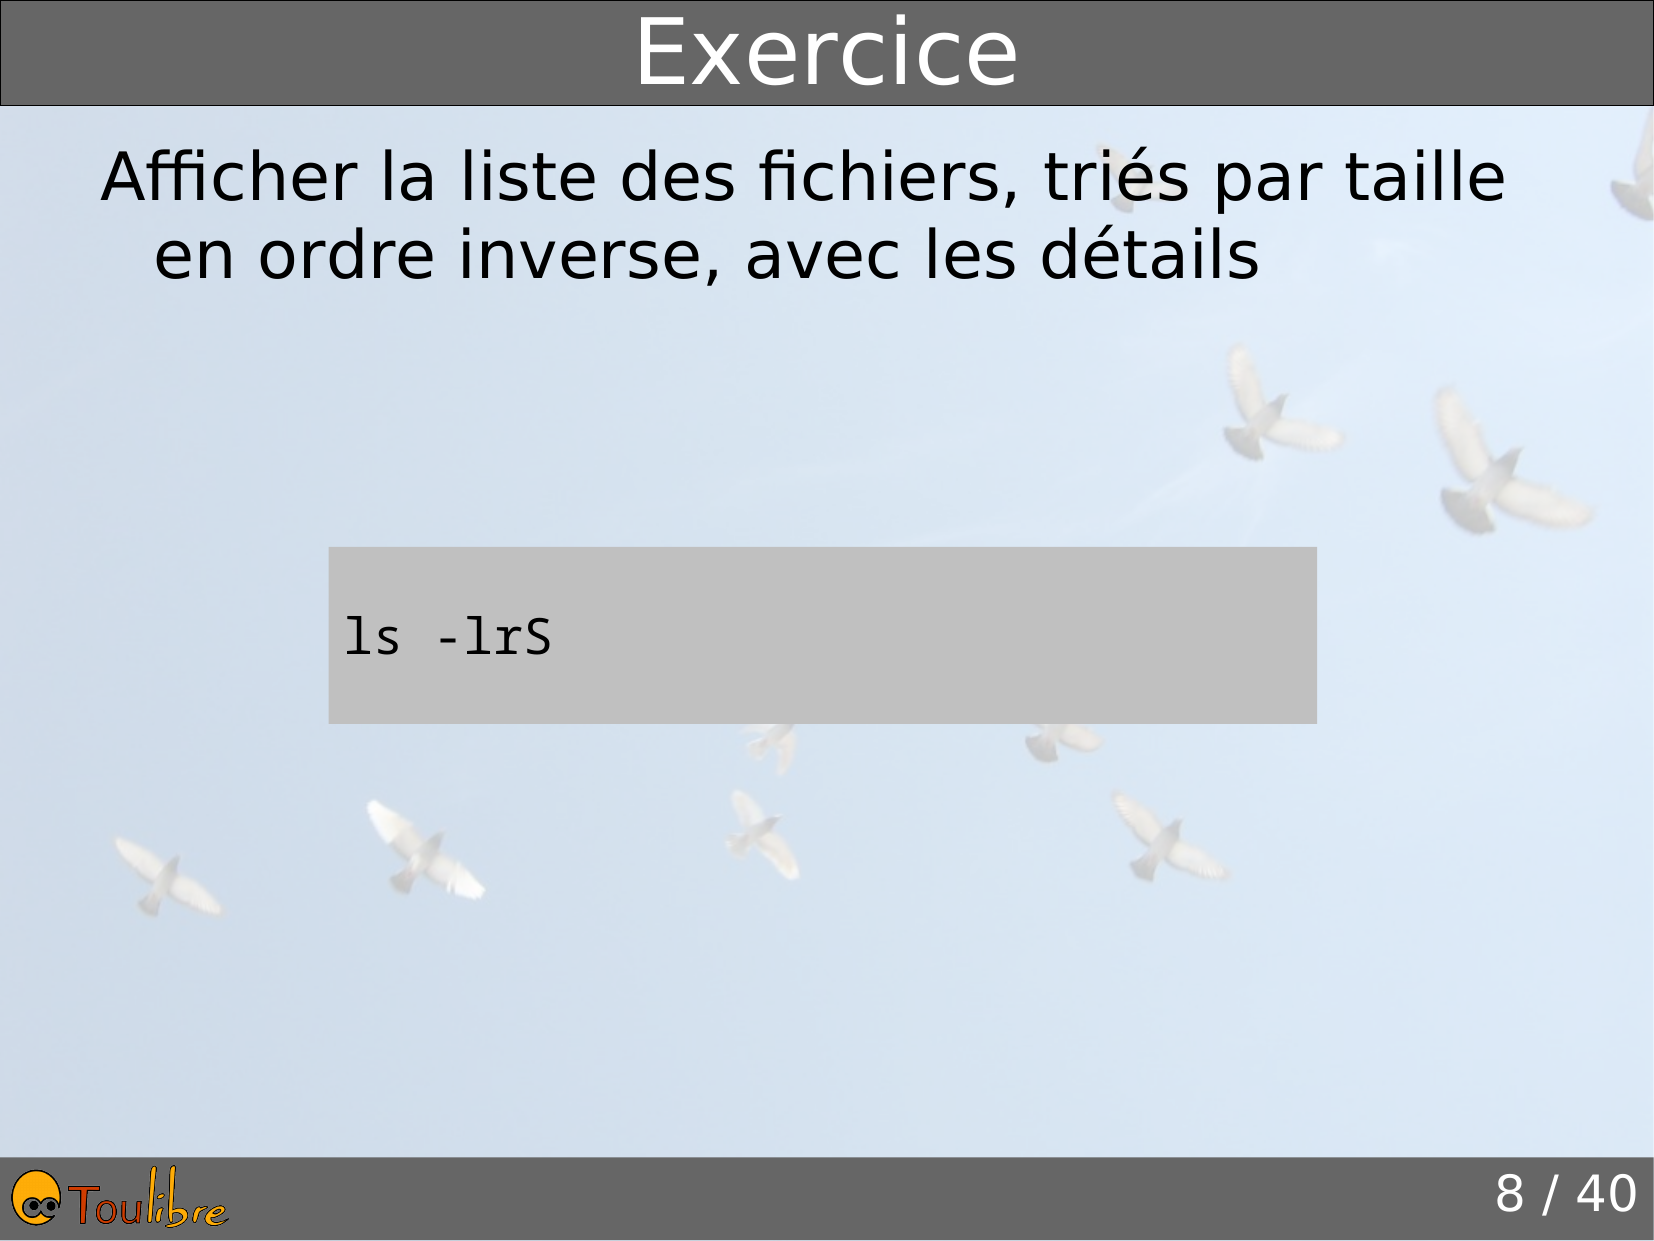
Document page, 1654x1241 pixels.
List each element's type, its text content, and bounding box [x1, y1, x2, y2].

list Afficher la liste des fichiers, triés par taille en ordre inverse, avec les détails [82, 138, 1571, 1094]
text_box ls -lrS [328, 546, 1318, 724]
title Exercice [0, 0, 1654, 107]
picture [11, 1165, 229, 1228]
